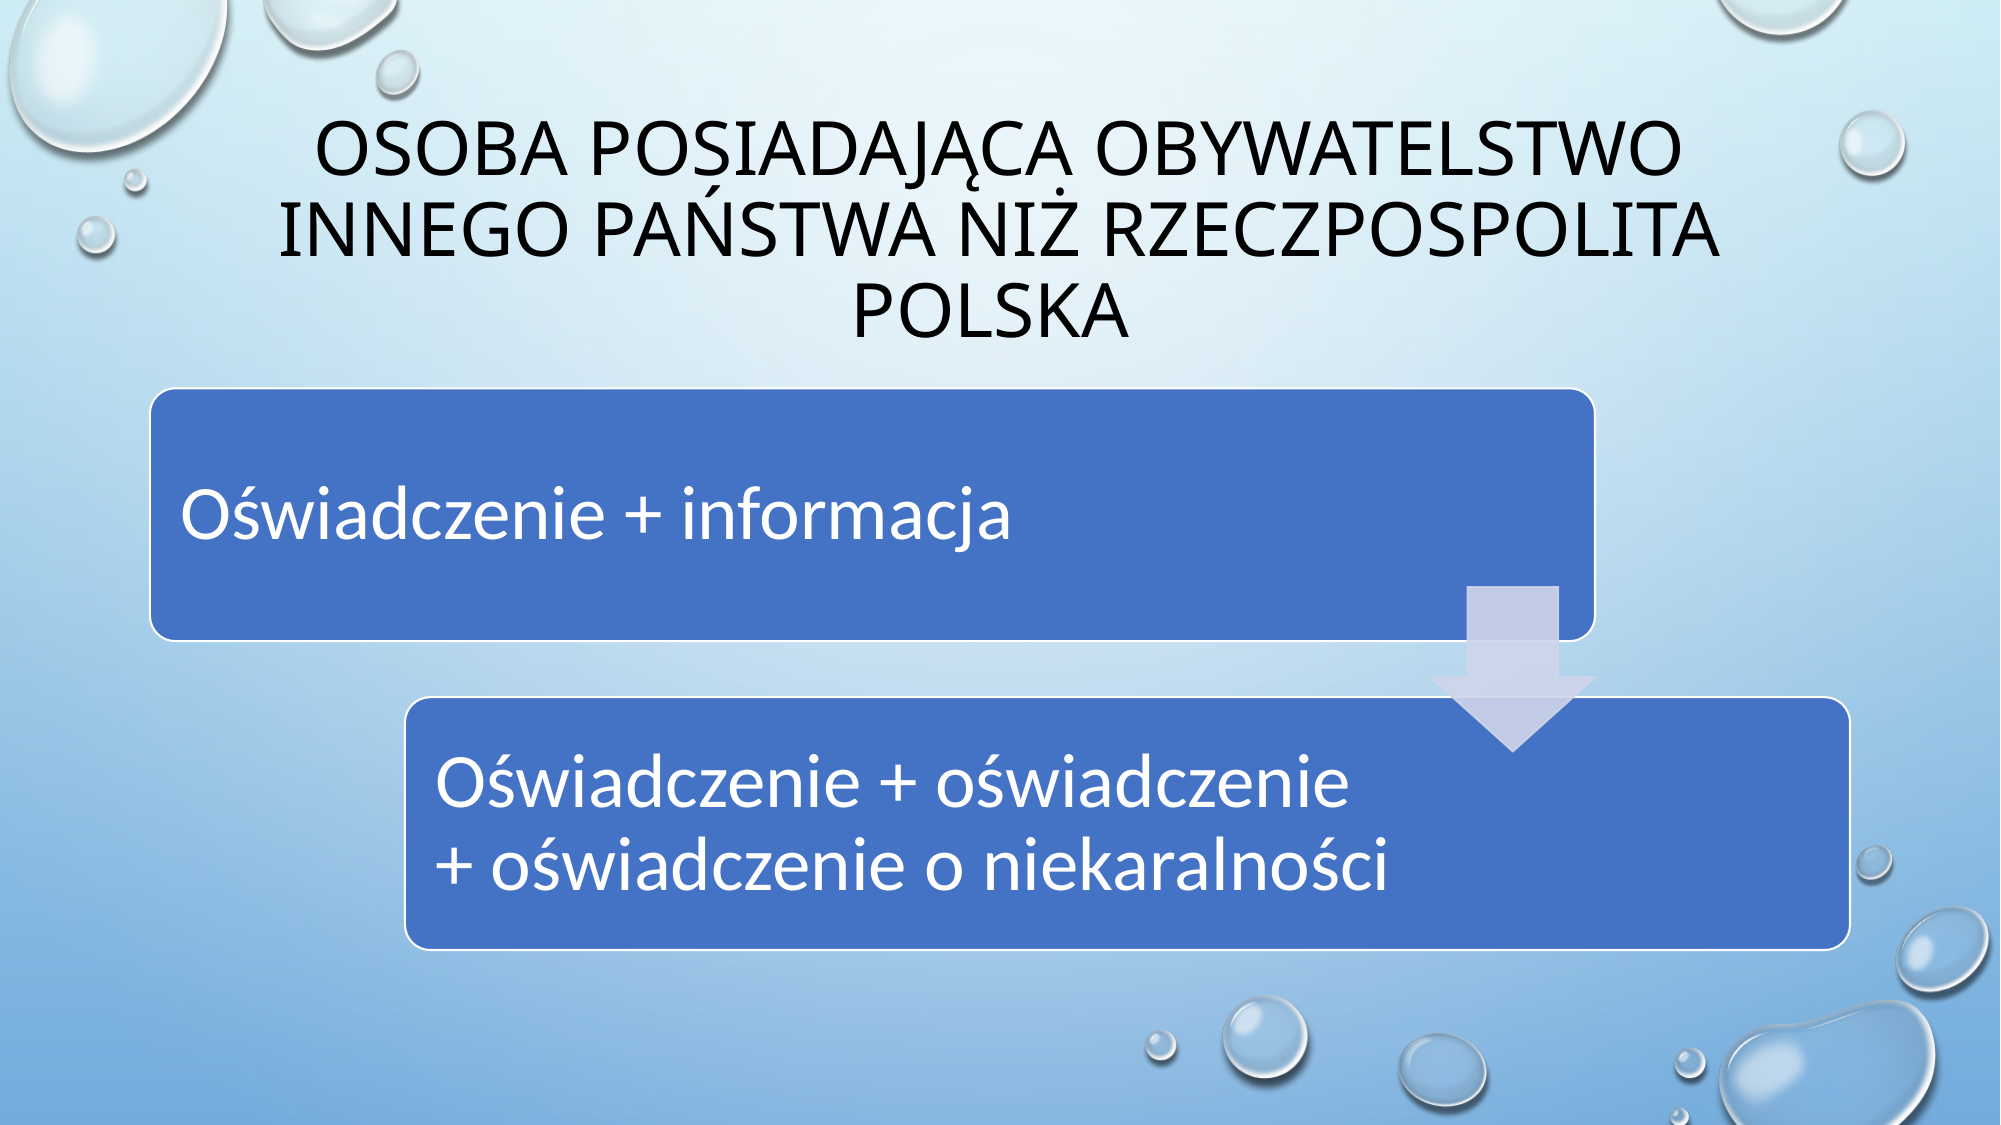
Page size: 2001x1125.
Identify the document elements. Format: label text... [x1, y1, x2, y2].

text_box Oświadczenie + oświadczenie + oświadczenie o niekaralności [404, 697, 1851, 951]
text_box Oświadczenie + informacja [149, 388, 1596, 642]
title Osoba posiadająca obywatelstwo innego państwa niż Rzeczpospolita polska [149, 101, 1851, 364]
text_box [1430, 587, 1596, 752]
